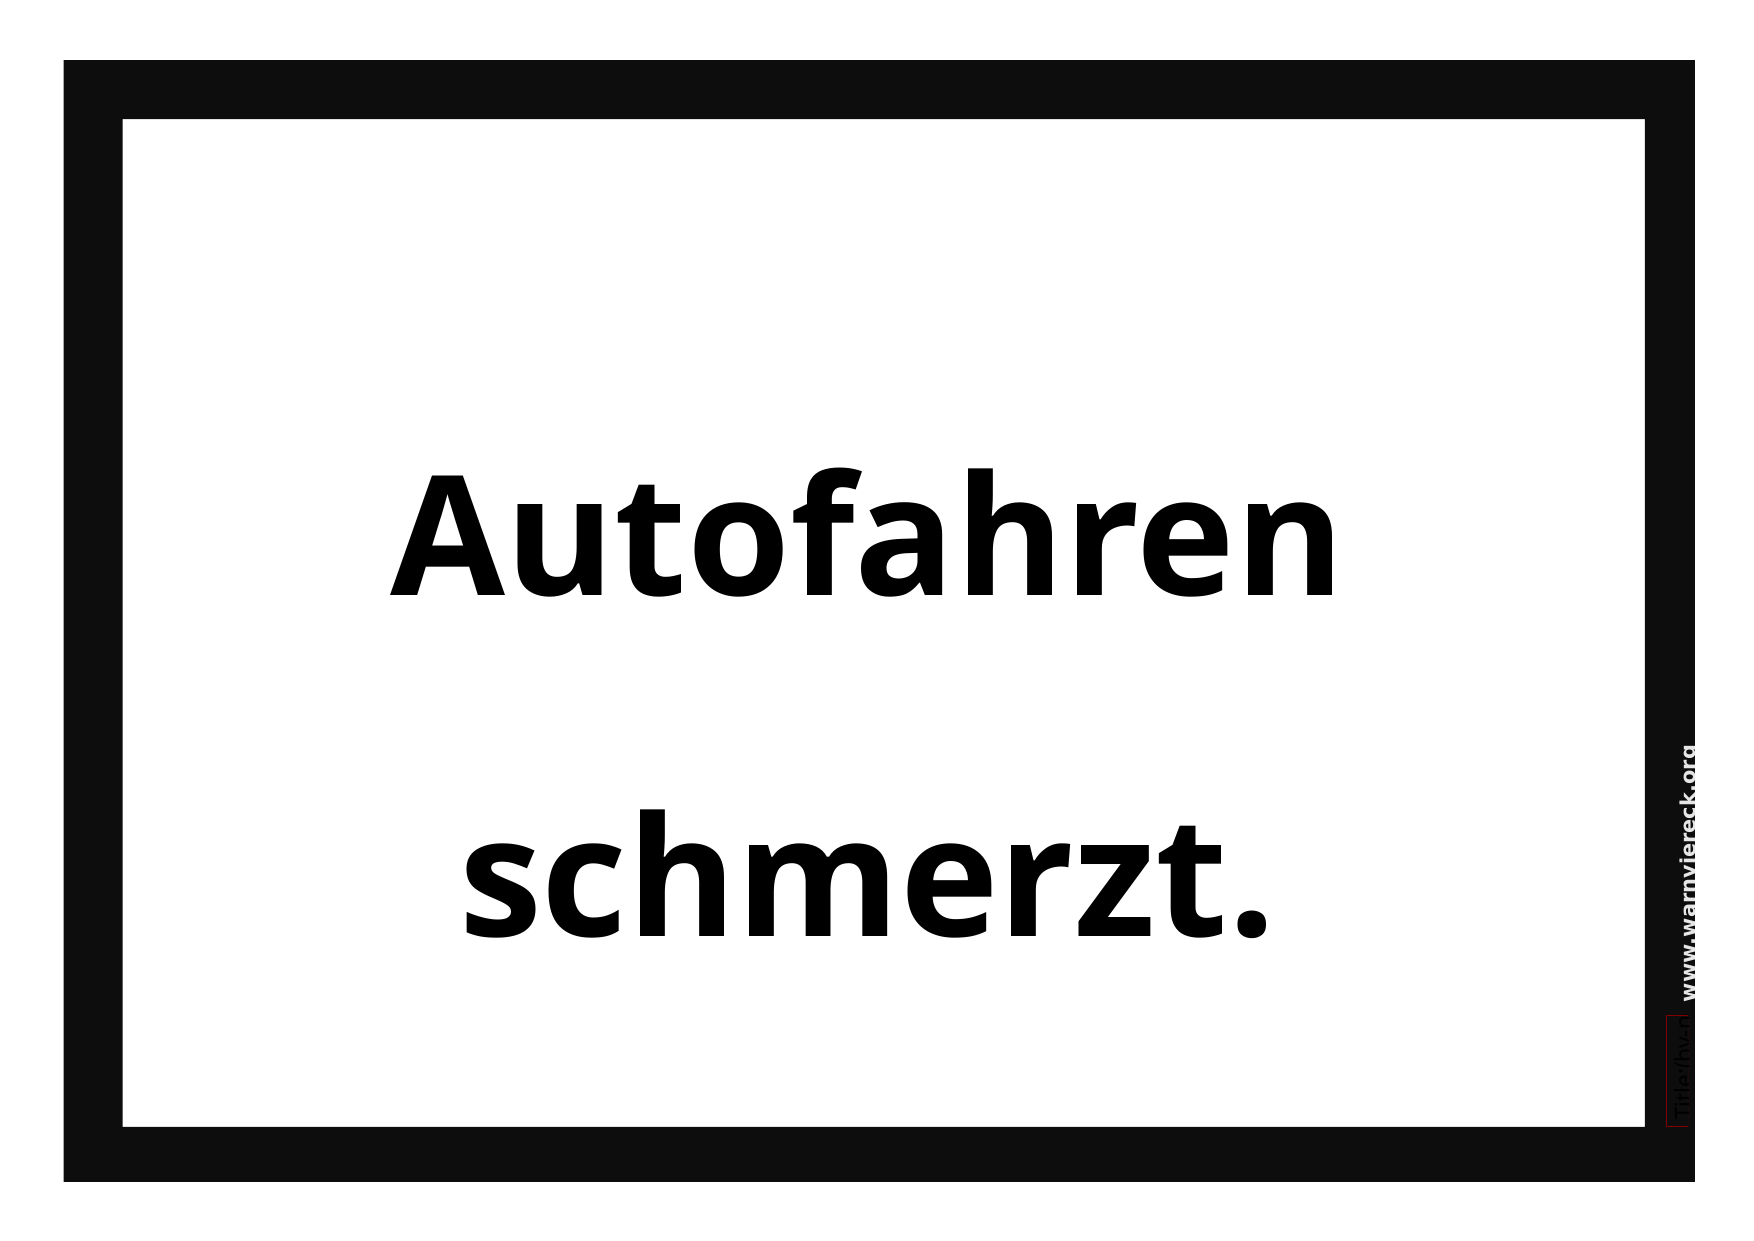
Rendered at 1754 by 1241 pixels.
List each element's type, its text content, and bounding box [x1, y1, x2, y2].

text_box Autofahren schmerzt. Pro Tag werden in Österreich 155 Personen im Straßenverkehr verletzt. [177, 296, 1558, 1241]
